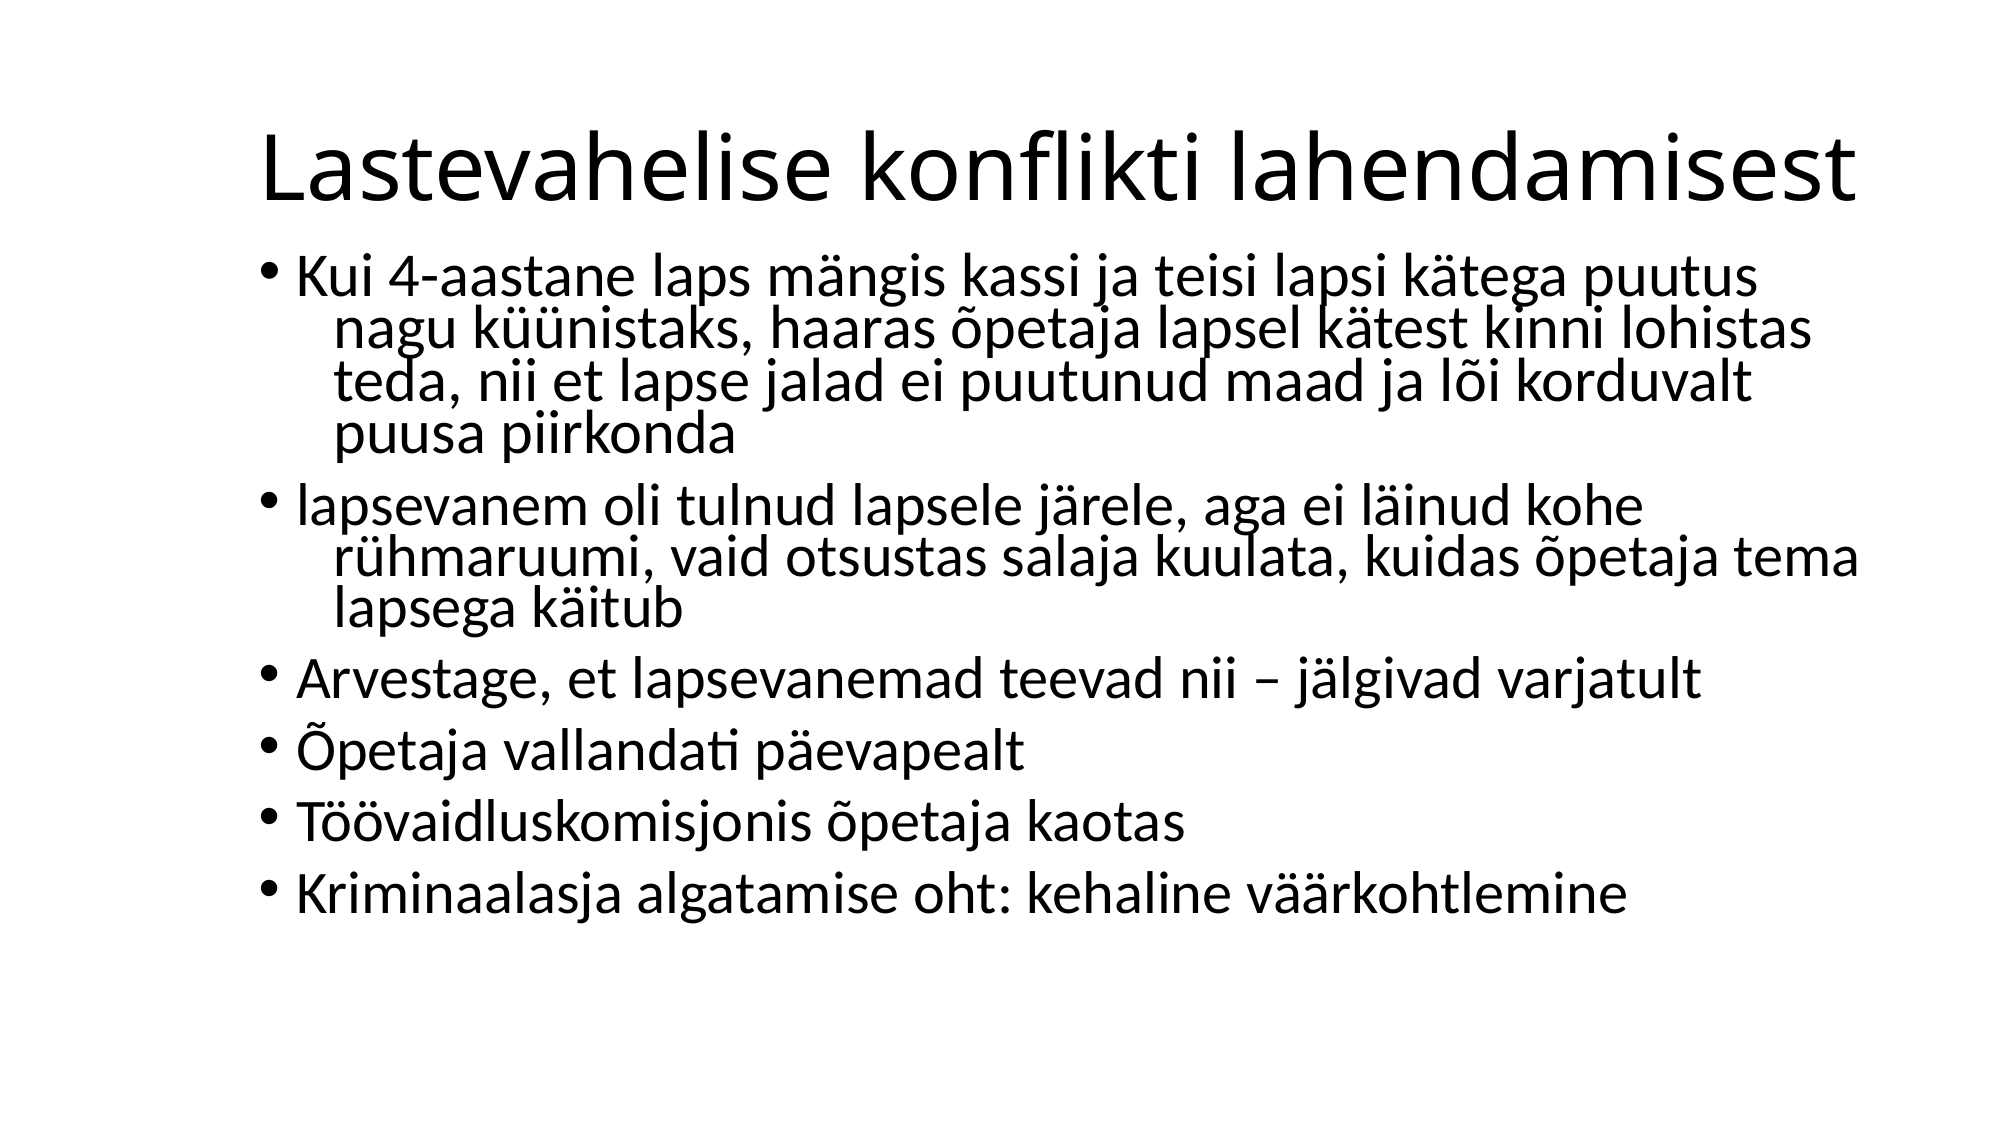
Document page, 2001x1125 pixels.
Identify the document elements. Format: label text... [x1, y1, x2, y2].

list Kui 4-aastane laps mängis kassi ja teisi lapsi kätega puutus nagu küünistaks, haaras õpetaja lapsel kätest kinni lohistas teda, nii et lapse jalad ei puutunud maad ja lõi korduvalt puusa piirkonda lapsevanem oli tulnud lapsele järele, aga ei läinud kohe rühmaruumi, vaid otsustas salaja kuulata, kuidas õpetaja tema lapsega käitub Arvestage, et lapsevanemad teevad nii – jälgivad varjatult Õpetaja vallandati päevapealt Töövaidluskomisjonis õpetaja kaotas Kriminaalasja algatamise oht: kehaline väärkohtlemine [243, 247, 1887, 951]
title Lastevahelise konflikti lahendamisest [243, 112, 1887, 230]
